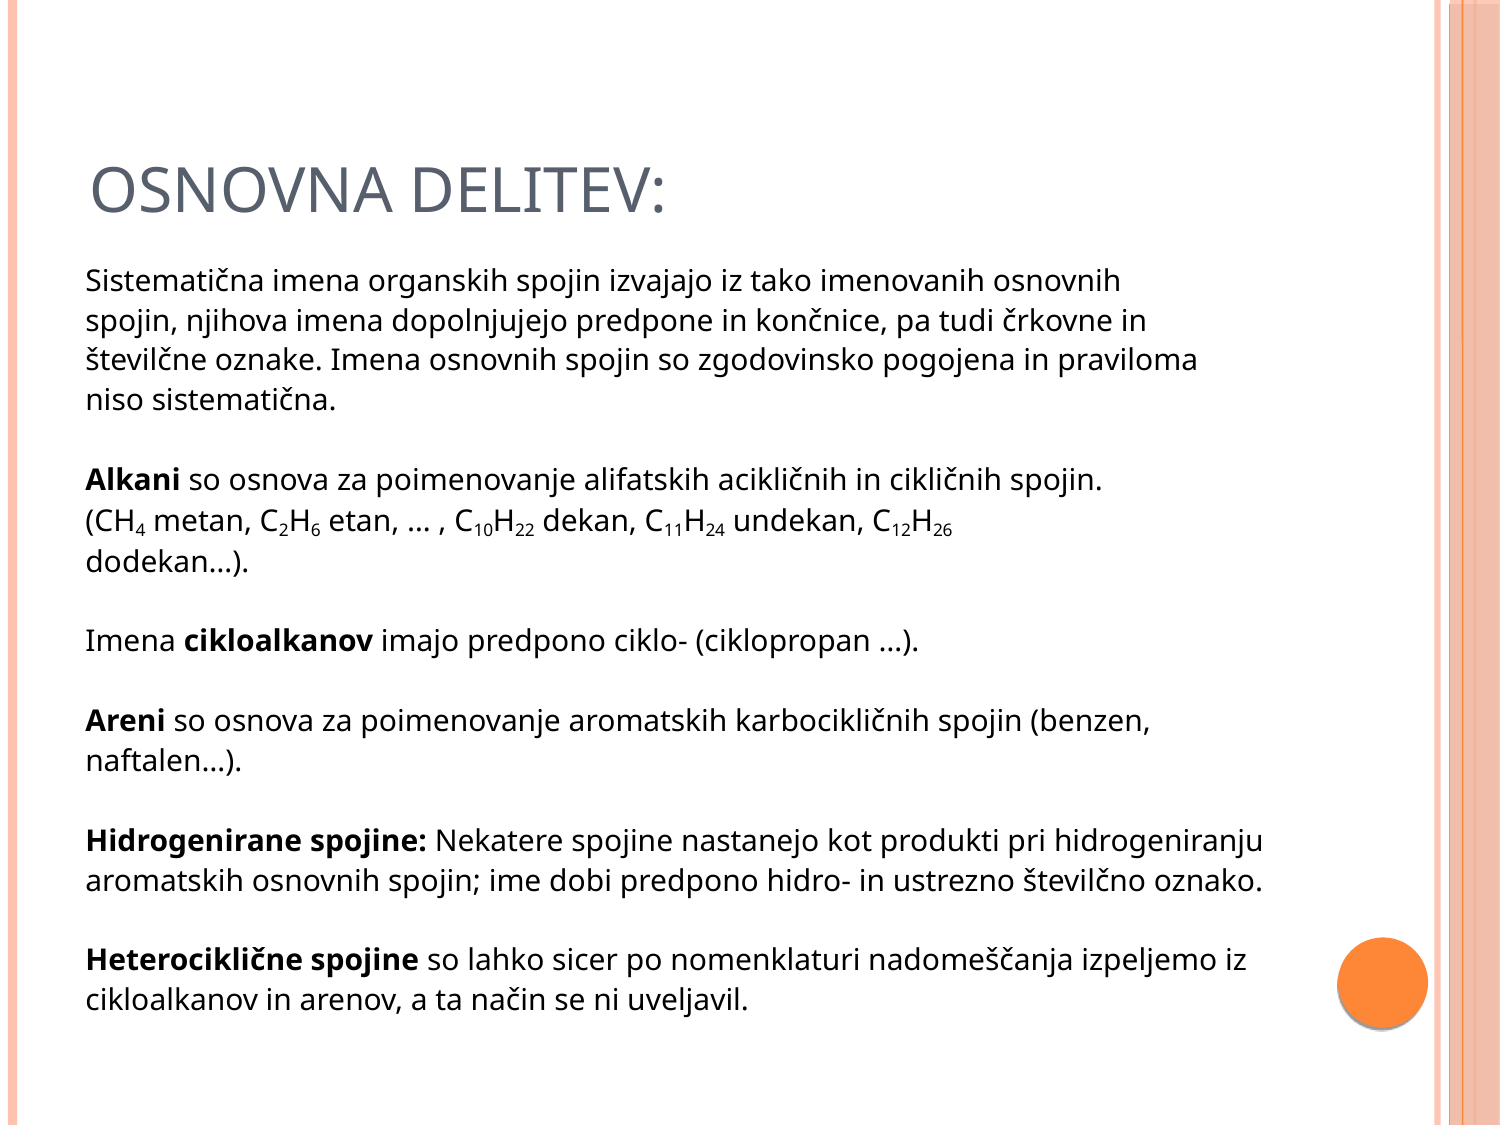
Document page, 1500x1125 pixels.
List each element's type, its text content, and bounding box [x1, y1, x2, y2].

title Osnovna delitev: [75, 45, 1300, 233]
list Sistematična imena organskih spojin izvajajo iz tako imenovanih osnovnih spojin, njihova imena dopolnjujejo predpone in končnice, pa tudi črkovne in številčne oznake. Imena osnovnih spojin so zgodovinsko pogojena in praviloma niso sistematična. Alkani so osnova za poimenovanje alifatskih acikličnih in cikličnih spojin. (CH4 metan, C2H6 etan, … , C10H22 dekan, C11H24 undekan, C12H26 dodekan…). Imena cikloalkanov imajo predpono ciklo- (ciklopropan …). Areni so osnova za poimenovanje aromatskih karbocikličnih spojin (benzen, naftalen…). Hidrogenirane spojine: Nekatere spojine nastanejo kot produkti pri hidrogeniranju aromatskih osnovnih spojin; ime dobi predpono hidro- in ustrezno številčno oznako. Heterociklične spojine so lahko sicer po nomenklaturi nadomeščanja izpeljemo iz cikloalkanov in arenov, a ta način se ni uveljavil. [70, 257, 1296, 1058]
